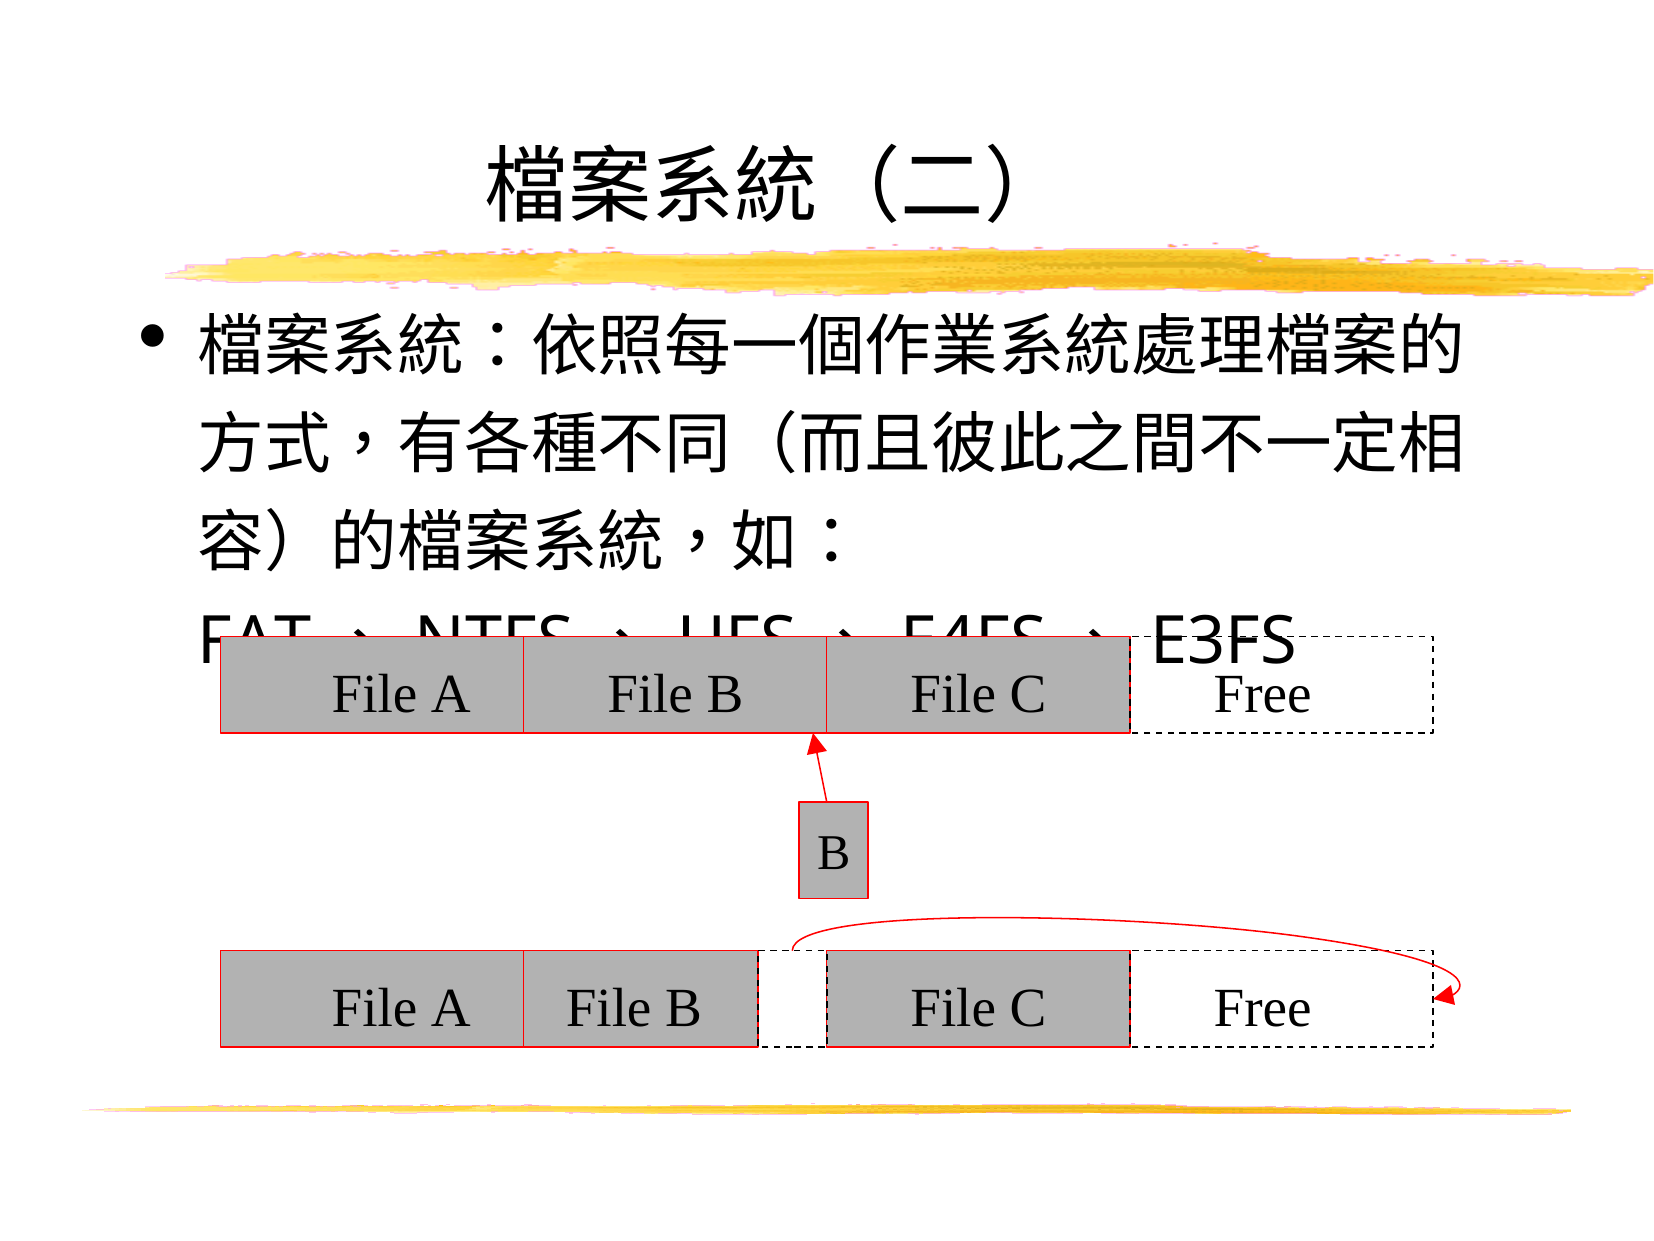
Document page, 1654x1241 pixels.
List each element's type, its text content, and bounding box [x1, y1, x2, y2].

text_box Free [1198, 964, 1330, 1048]
list 檔案系統：依照每一個作業系統處理檔案的方式，有各種不同（而且彼此之間不一定相容）的檔案系統，如：FAT、NTFS、UFS、E4FS、E3FS [126, 283, 1532, 1028]
text_box [220, 636, 1130, 733]
text_box [826, 950, 1130, 1048]
picture [82, 1102, 1571, 1117]
text_box File A [316, 964, 490, 1048]
text_box [220, 950, 758, 1048]
text_box File B [551, 964, 721, 1048]
text_box File C [895, 650, 1066, 733]
title 檔案系統（二） [73, 41, 1479, 249]
text_box File B [592, 650, 762, 733]
text_box Free [1198, 650, 1330, 733]
text_box B [799, 801, 869, 899]
text_box File C [895, 964, 1066, 1048]
text_box File A [316, 650, 490, 733]
picture [165, 237, 1654, 308]
